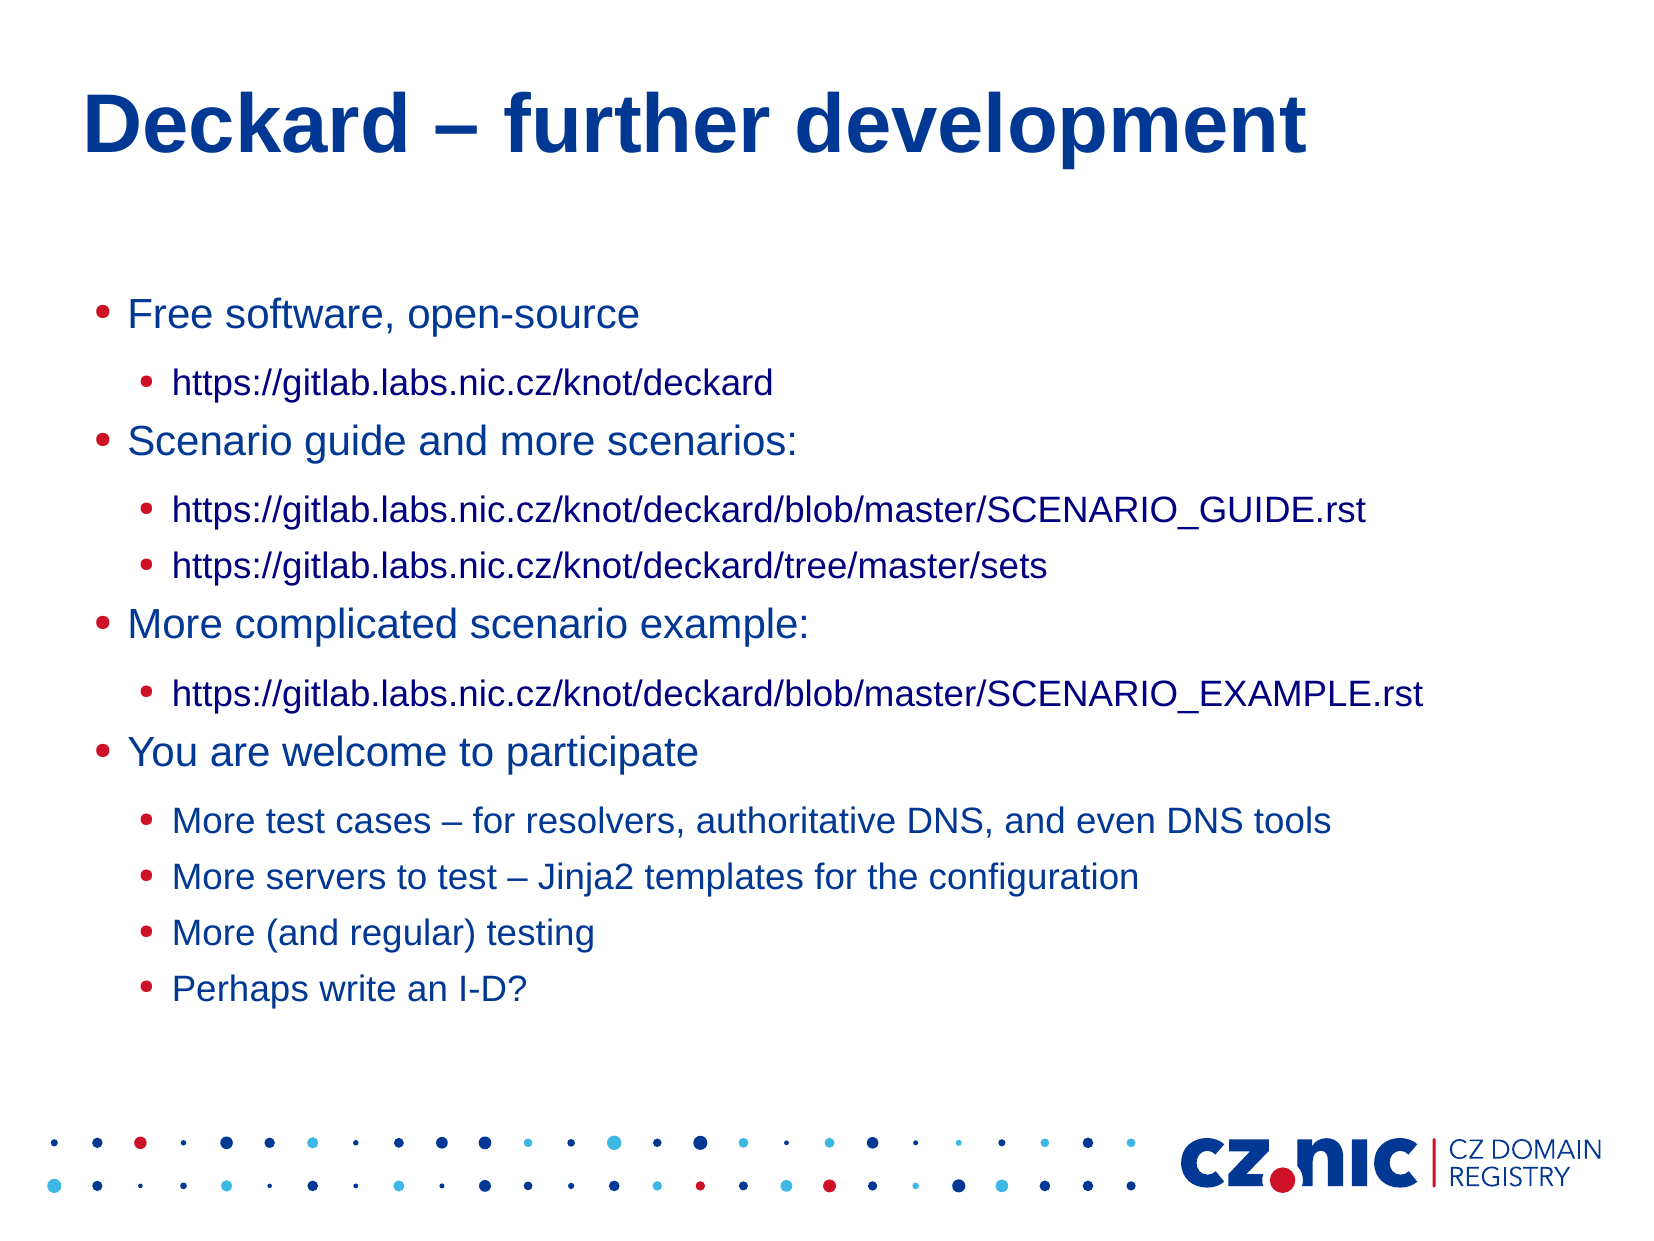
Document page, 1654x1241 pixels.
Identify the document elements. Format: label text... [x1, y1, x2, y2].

title Deckard – further development [82, 70, 1571, 178]
list Free software, open-source https://gitlab.labs.nic.cz/knot/deckard Scenario guide and more scenarios: https://gitlab.labs.nic.cz/knot/deckard/blob/master/SCENARIO_GUIDE.rst https://gitlab.labs.nic.cz/knot/deckard/tree/master/sets More complicated scenario example: https://gitlab.labs.nic.cz/knot/deckard/blob/master/SCENARIO_EXAMPLE.rst You are welcome to participate More test cases – for resolvers, authoritative DNS, and even DNS tools More servers to test – Jinja2 templates for the configuration More (and regular) testing Perhaps write an I-D? [82, 290, 1571, 1010]
